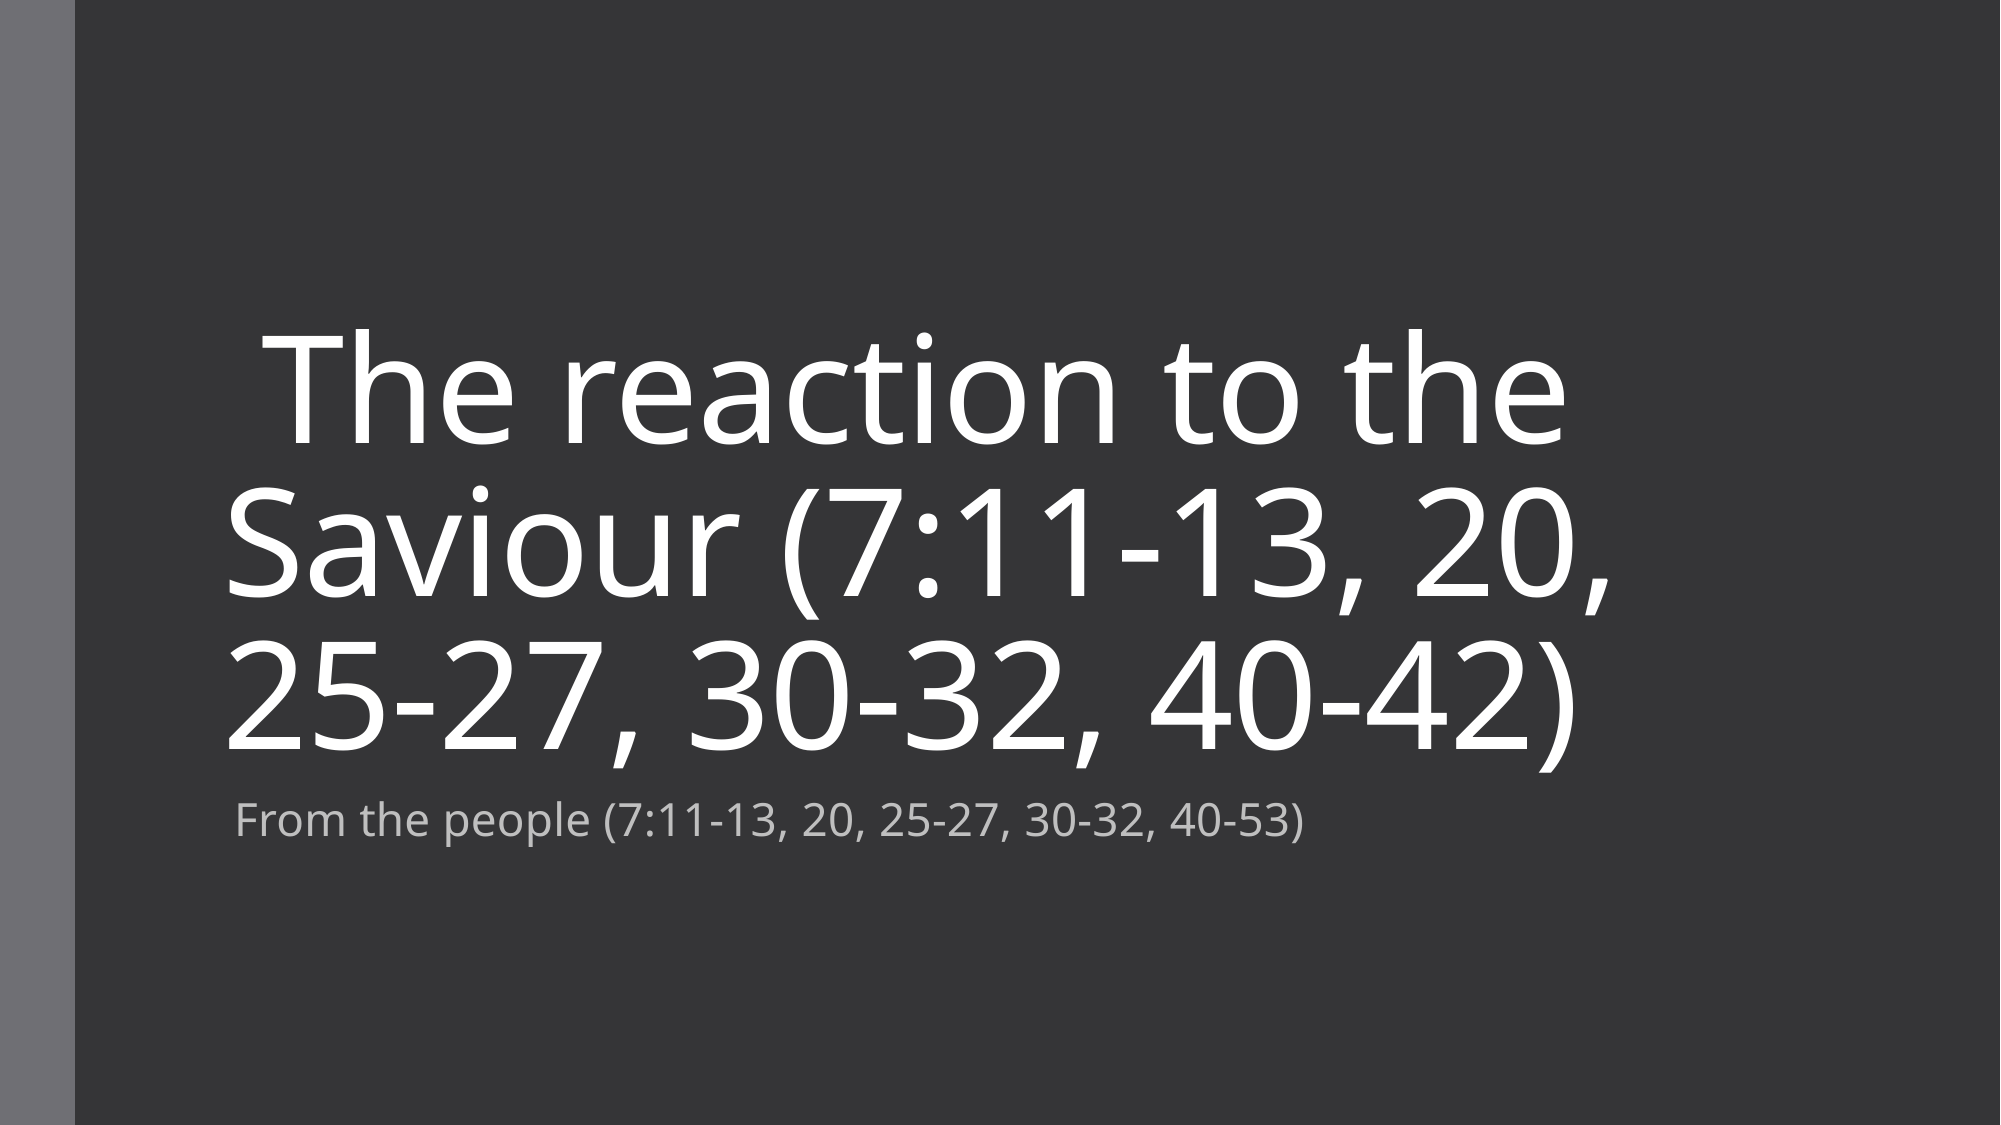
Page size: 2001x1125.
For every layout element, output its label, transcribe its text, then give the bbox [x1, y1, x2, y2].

title The reaction to the Saviour (7:11-13, 20, 25-27, 30-32, 40-42) [206, 124, 1752, 787]
subtitle From the people (7:11-13, 20, 25-27, 30-32, 40-53) [206, 787, 1752, 1066]
